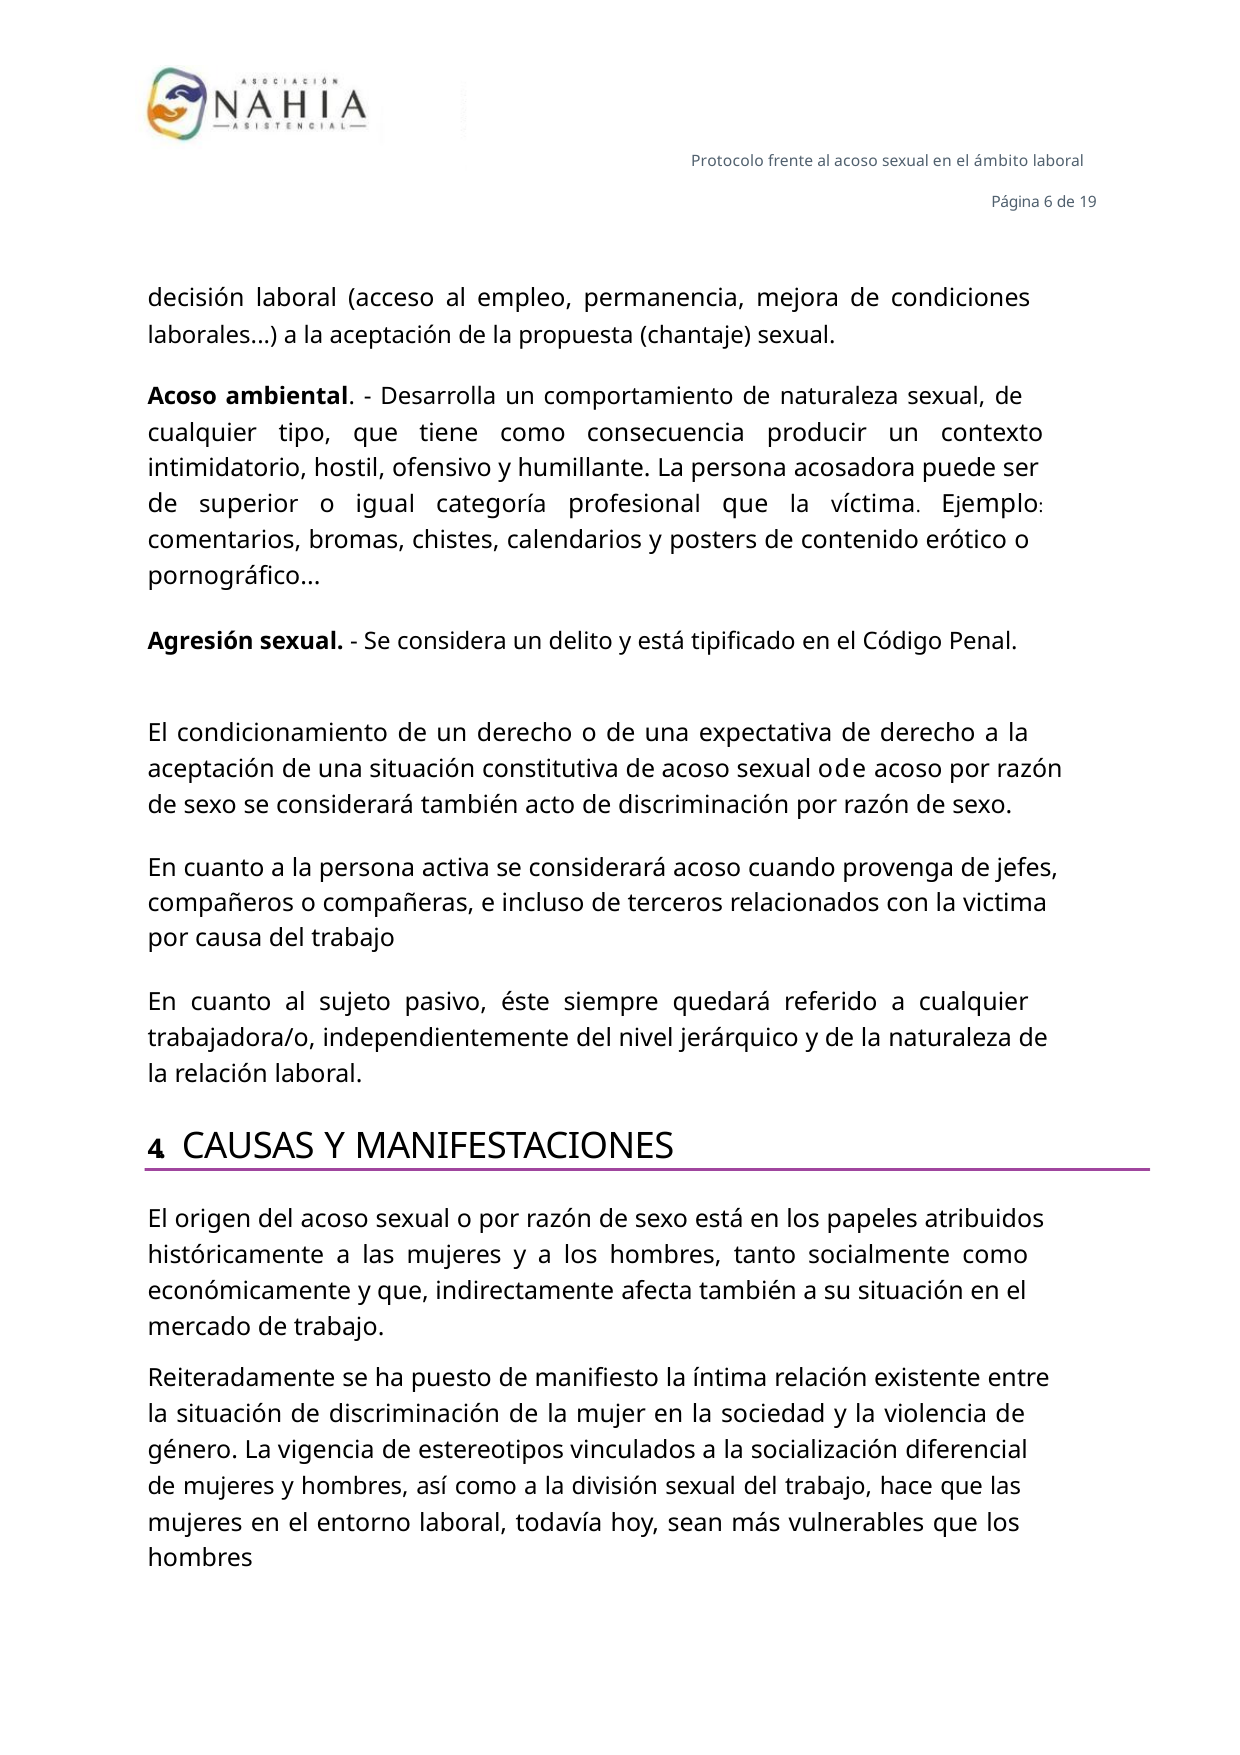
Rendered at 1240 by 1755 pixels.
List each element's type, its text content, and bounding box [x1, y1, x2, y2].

text_box Agresión sexual. - Se considera un delito y está tipificado en el Código Penal. [147, 624, 1055, 655]
text_box decisión laboral (acceso al empleo, permanencia, mejora de condiciones laborales...) a la aceptación de la propuesta (chantaje) sexual. [147, 281, 1117, 349]
text_box 4. CAUSAS Y MANIFESTACIONES [147, 1122, 707, 1167]
text_box Protocolo frente al acoso sexual en el ámbito laboral Página 6 de 19 [691, 150, 1119, 212]
text_box [135, 65, 467, 171]
text_box El condicionamiento de un derecho o de una expectativa de derecho a la aceptación de una situación constitutiva de acoso sexual ode acoso por razón de sexo se considerará también acto de discriminación por razón de sexo. [147, 716, 1119, 819]
text_box Acoso ambiental. - Desarrolla un comportamiento de naturaleza sexual, de cualquier tipo, que tiene como consecuencia producir un contexto intimidatorio, hostil, ofensivo y humillante. La persona acosadora puede ser de superior o igual categoría profesional que la víctima. Ejemplo: comentarios, bromas, chistes, calendarios y posters de contenido erótico o pornográfico... [147, 379, 1119, 590]
text_box En cuanto a la persona activa se considerará acoso cuando provenga de jefes, compañeros o compañeras, e incluso de terceros relacionados con la victima por causa del trabajo [147, 850, 1119, 952]
text_box En cuanto al sujeto pasivo, éste siempre quedará referido a cualquier trabajadora/o, independientemente del nivel jerárquico y de la naturaleza de la relación laboral. [147, 985, 1119, 1088]
text_box Reiteradamente se ha puesto de manifiesto la íntima relación existente entre la situación de discriminación de la mujer en la sociedad y la violencia de género. La vigencia de estereotipos vinculados a la socialización diferencial de mujeres y hombres, así como a la división sexual del trabajo, hace que las mujeres en el entorno laboral, todavía hoy, sean más vulnerables que los hombres [147, 1361, 1119, 1572]
text_box El origen del acoso sexual o por razón de sexo está en los papeles atribuidos históricamente a las mujeres y a los hombres, tanto socialmente como económicamente y que, indirectamente afecta también a su situación en el mercado de trabajo. [147, 1202, 1119, 1340]
